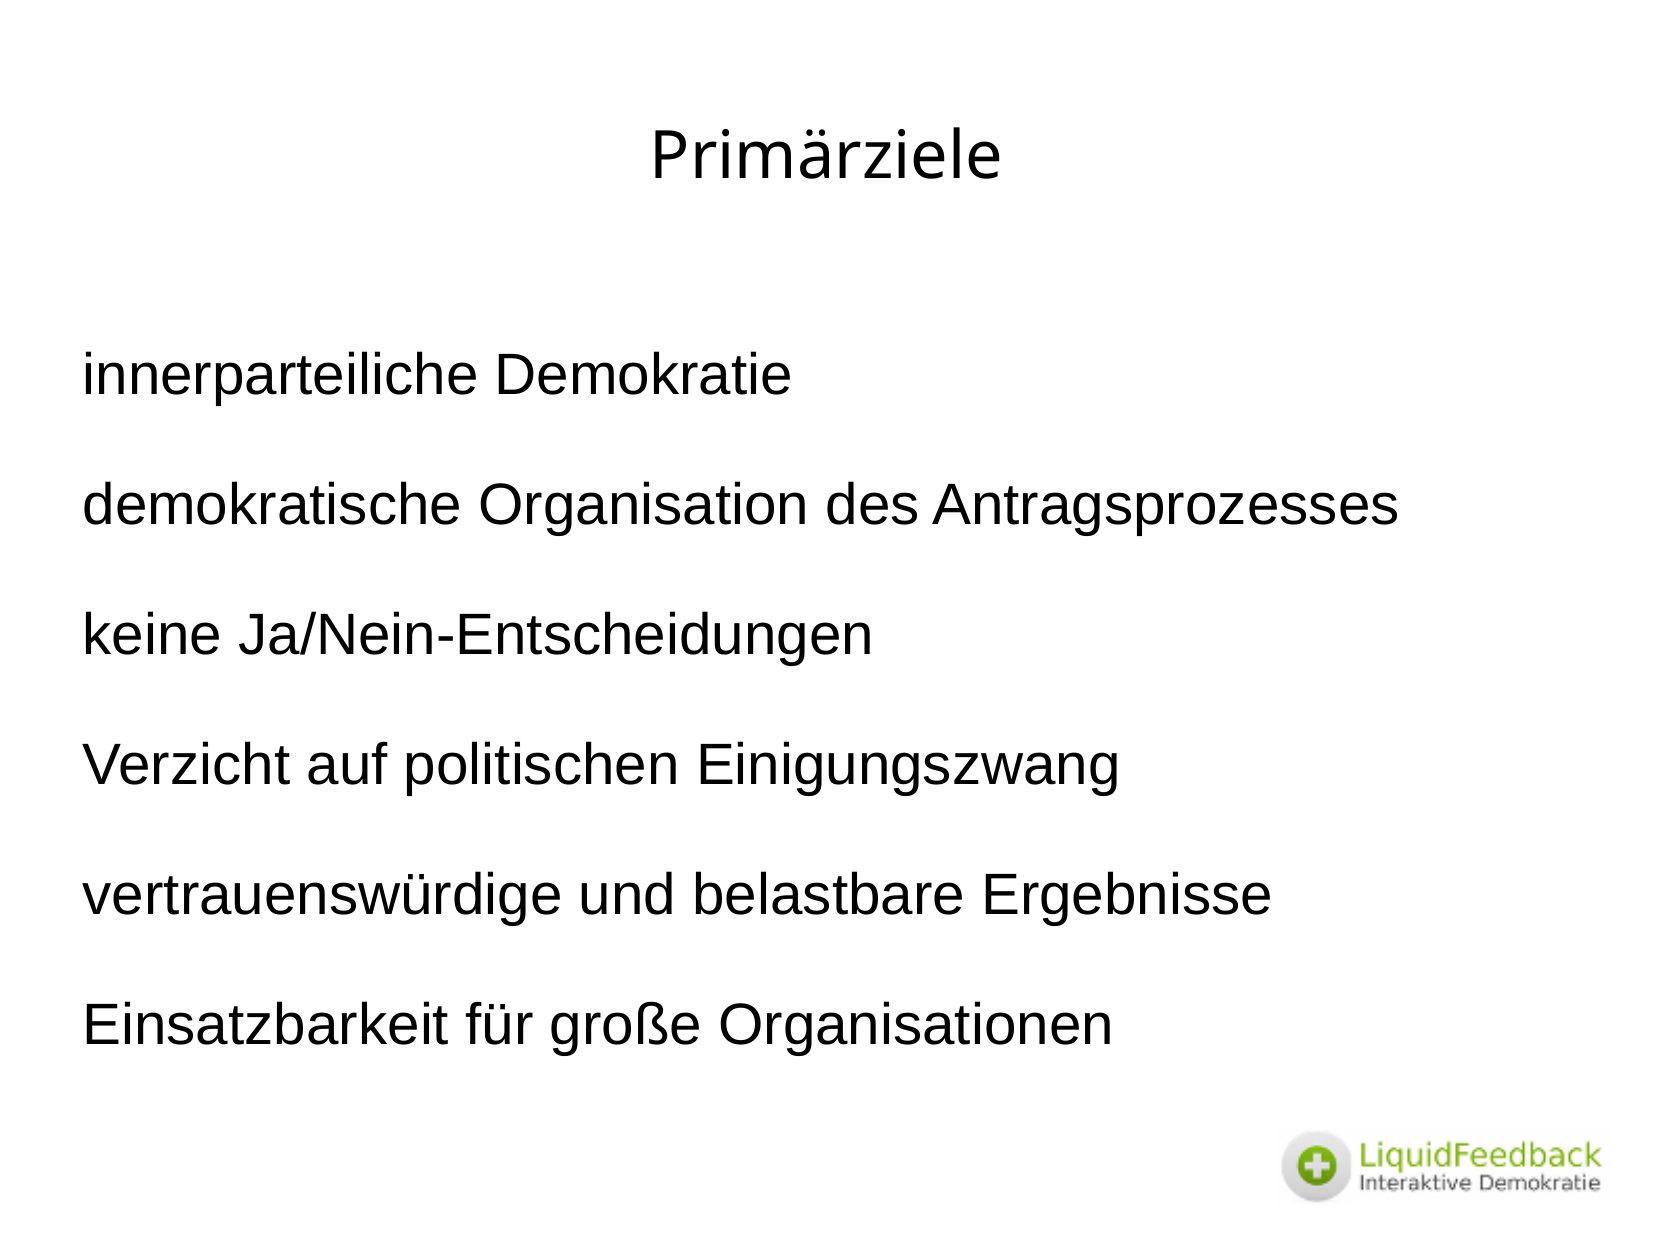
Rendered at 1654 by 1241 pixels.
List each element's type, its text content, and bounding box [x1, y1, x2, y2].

picture [1276, 1127, 1613, 1205]
subtitle innerparteiliche Demokratie demokratische Organisation des Antragsprozesses keine Ja/Nein-Entscheidungen Verzicht auf politischen Einigungszwang vertrauenswürdige und belastbare Ergebnisse Einsatzbarkeit für große Organisationen [82, 290, 1571, 1109]
title Primärziele [82, 49, 1571, 257]
